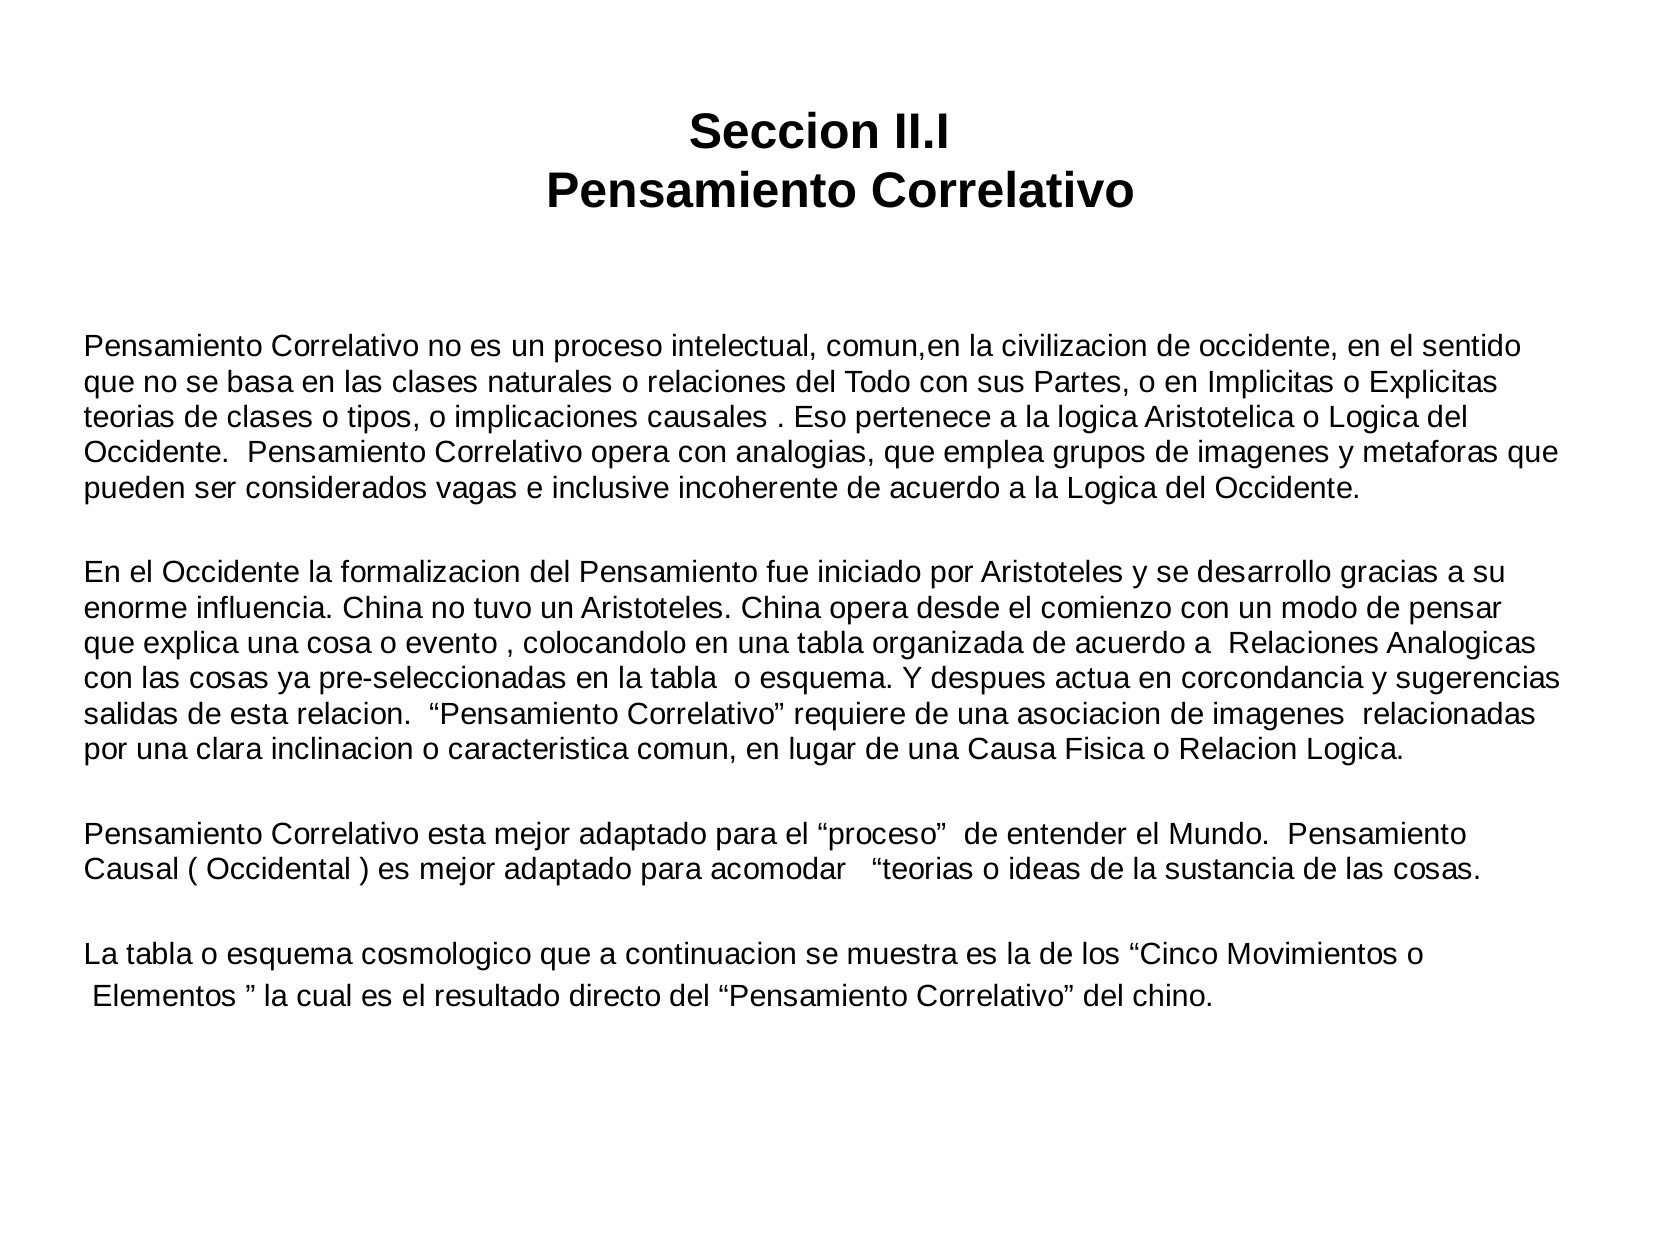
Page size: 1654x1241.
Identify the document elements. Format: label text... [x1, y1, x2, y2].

chart [82, 290, 1567, 1107]
title Seccion II.I Pensamiento Correlativo [82, 49, 1571, 257]
